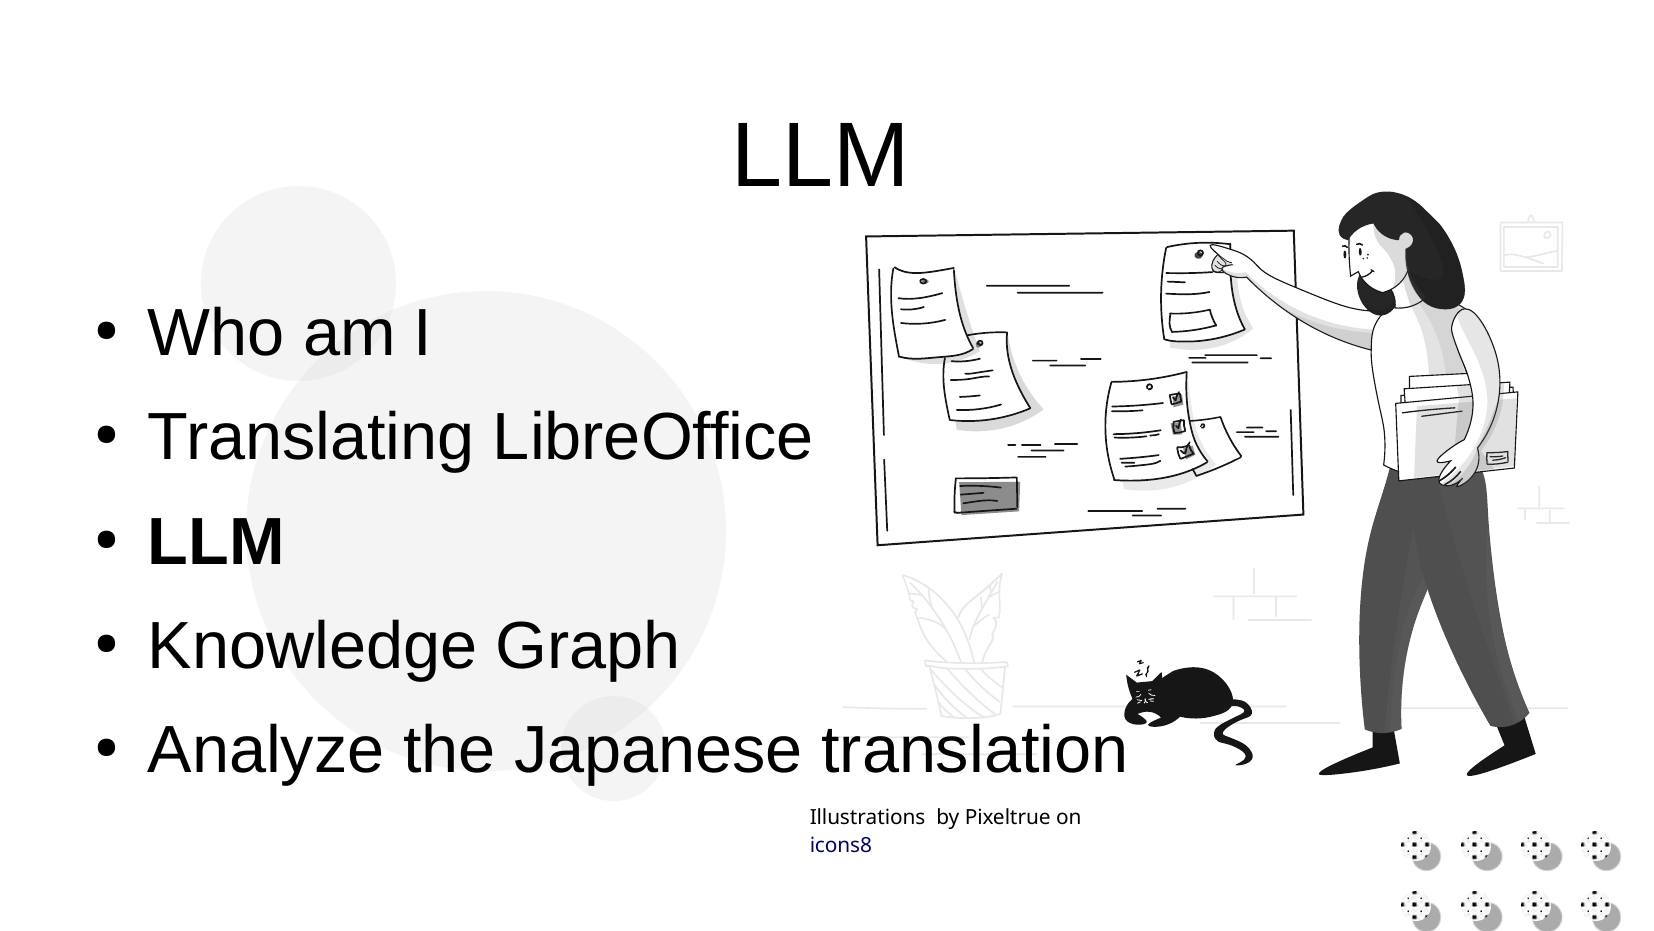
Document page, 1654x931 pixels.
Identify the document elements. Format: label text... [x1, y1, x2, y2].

picture [1520, 831, 1552, 862]
picture [1400, 891, 1432, 922]
picture [1580, 890, 1612, 922]
picture [1581, 830, 1612, 862]
title LLM [76, 76, 1565, 233]
picture [1520, 890, 1552, 922]
list Who am I Translating LibreOffice LLM Knowledge Graph Analyze the Japanese translation [76, 295, 1152, 835]
picture [1400, 830, 1432, 862]
picture [1461, 890, 1492, 922]
picture [1460, 830, 1492, 862]
